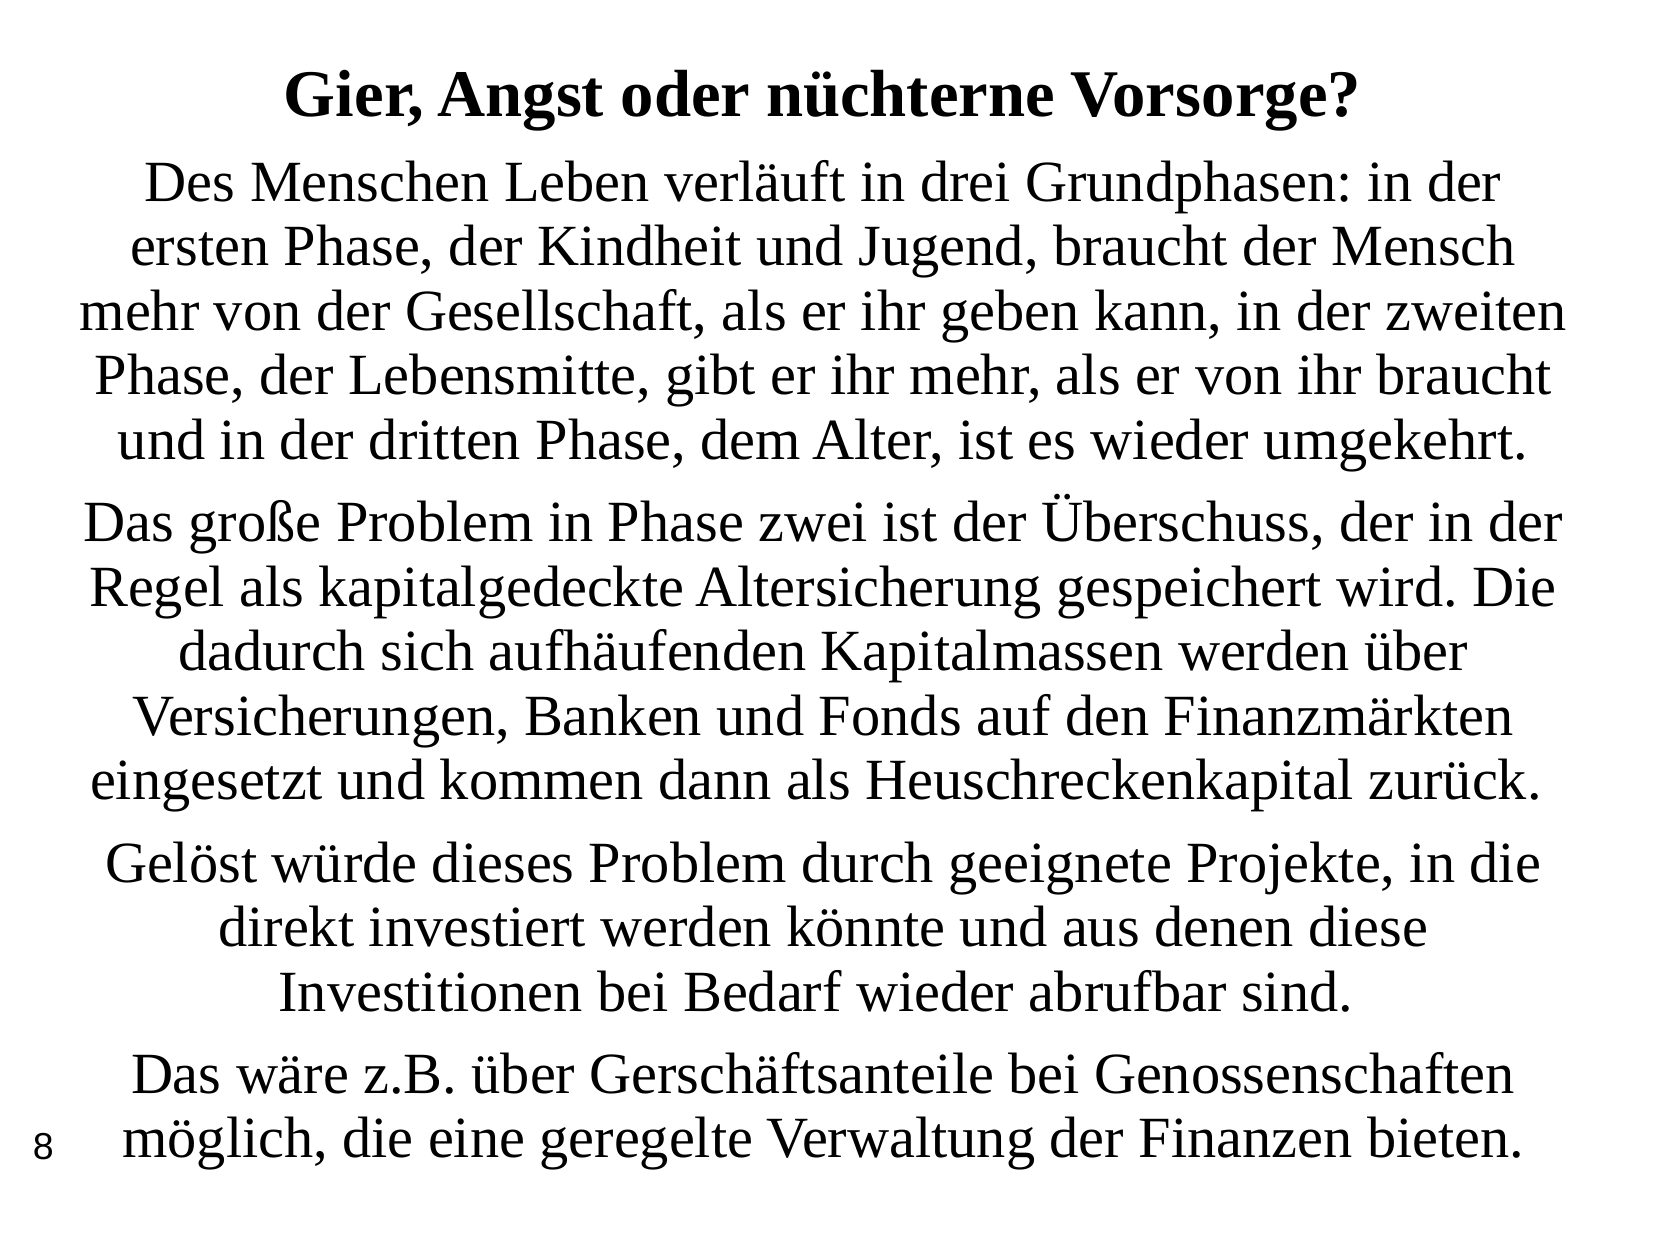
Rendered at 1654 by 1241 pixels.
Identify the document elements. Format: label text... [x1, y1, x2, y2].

text_box Gier, Angst oder nüchterne Vorsorge? Des Menschen Leben verläuft in drei Grundphasen: in der ersten Phase, der Kindheit und Jugend, braucht der Mensch mehr von der Gesellschaft, als er ihr geben kann, in der zweiten Phase, der Lebensmitte, gibt er ihr mehr, als er von ihr braucht und in der dritten Phase, dem Alter, ist es wieder umgekehrt. Das große Problem in Phase zwei ist der Überschuss, der in der Regel als kapitalgedeckte Altersicherung gespeichert wird. Die dadurch sich aufhäufenden Kapitalmassen werden über Versicherungen, Banken und Fonds auf den Finanzmärkten eingesetzt und kommen dann als Heuschreckenkapital zurück. Gelöst würde dieses Problem durch geeignete Projekte, in die direkt investiert werden könnte und aus denen diese Investitionen bei Bedarf wieder abrufbar sind. Das wäre z.B. über Gerschäftsanteile bei Genossenschaften möglich, die eine geregelte Verwaltung der Finanzen bieten. [64, 50, 1601, 1178]
text_box <Nummer> [18, 1117, 236, 1188]
